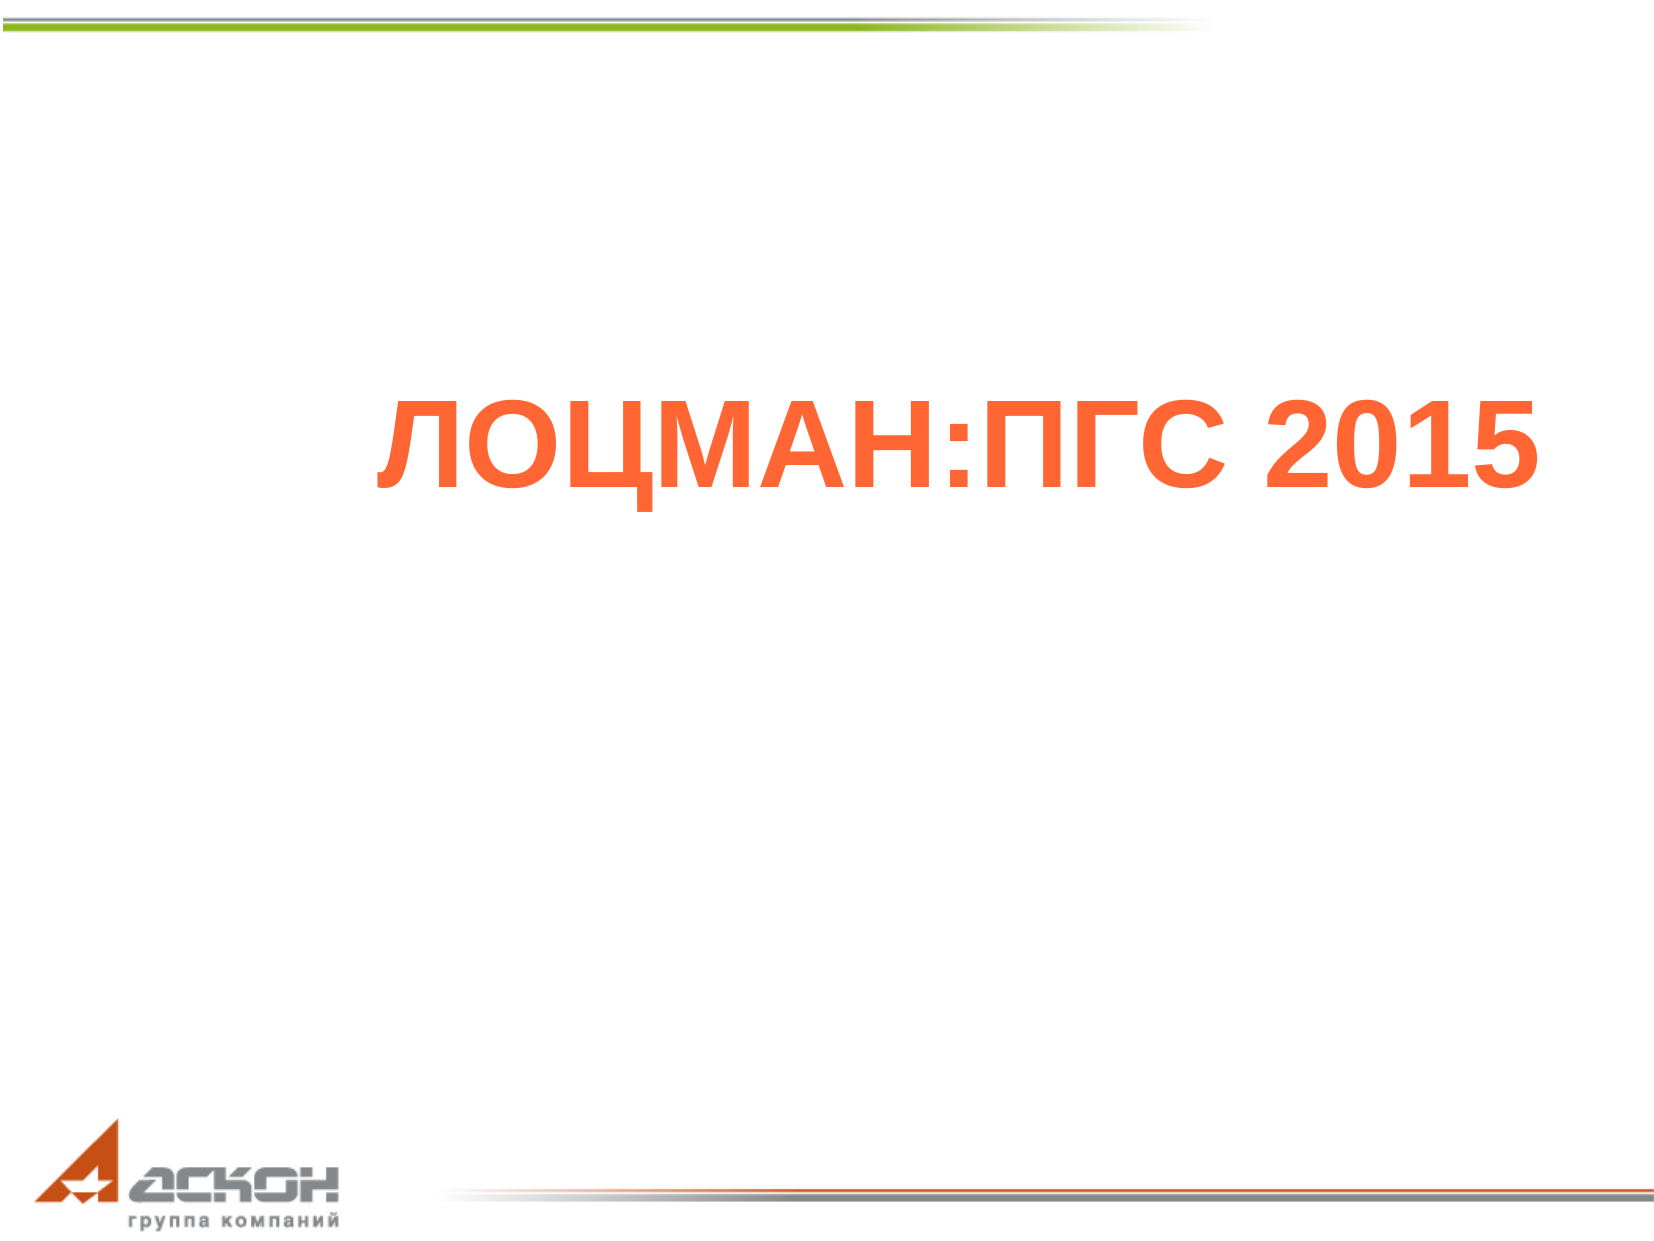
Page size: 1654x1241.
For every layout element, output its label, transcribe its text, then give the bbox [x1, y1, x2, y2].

text_box [442, 1151, 1477, 1223]
title ЛОЦМАН:ПГС 2015 [118, 265, 1577, 623]
picture [3, 0, 1654, 1241]
